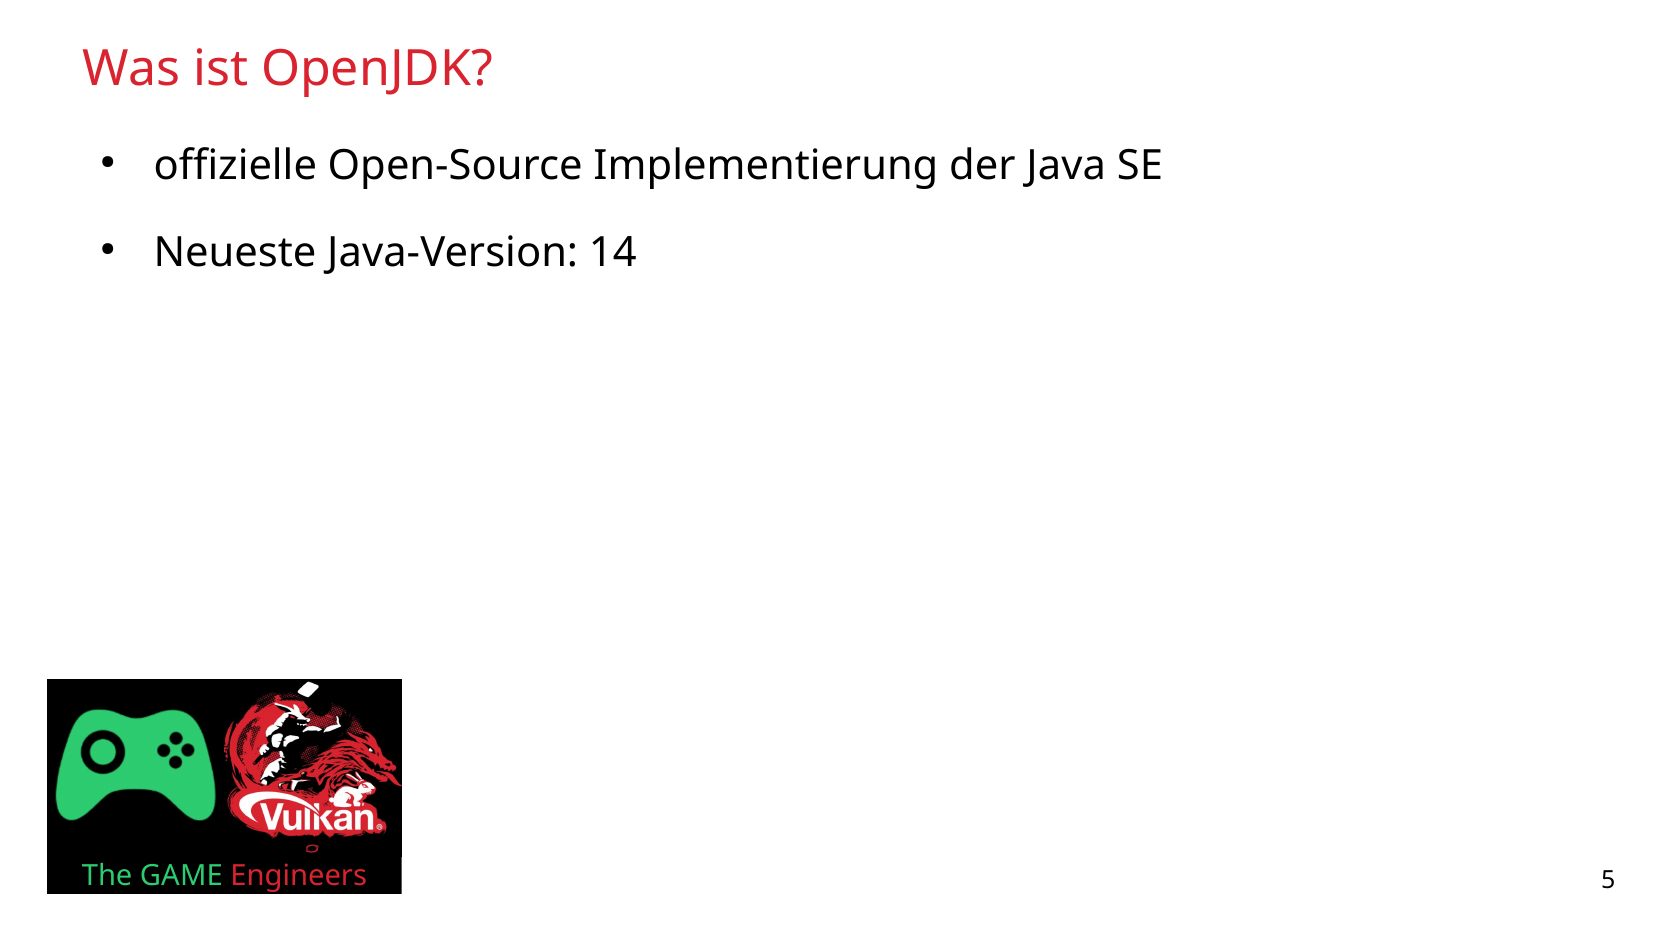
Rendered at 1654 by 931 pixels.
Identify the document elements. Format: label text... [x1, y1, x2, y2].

list offizielle Open-Source Implementierung der Java SE Neueste Java-Version: 14 [82, 134, 1571, 650]
title Was ist OpenJDK? [82, 36, 1571, 96]
picture [47, 679, 402, 857]
